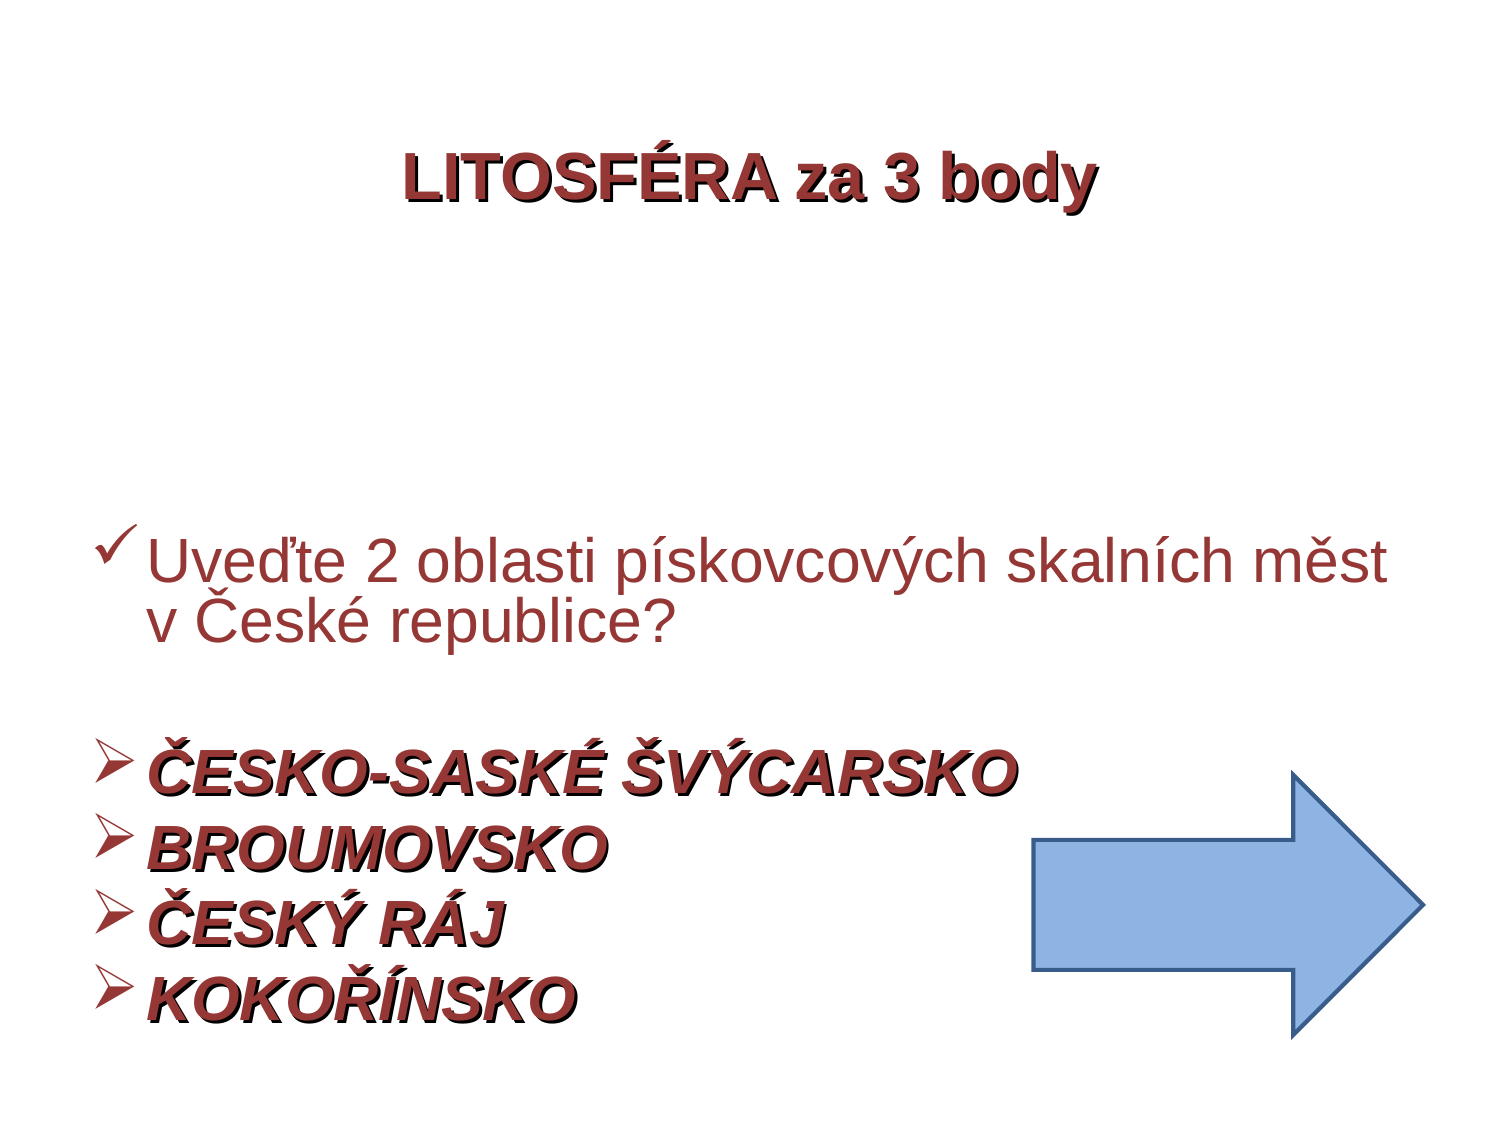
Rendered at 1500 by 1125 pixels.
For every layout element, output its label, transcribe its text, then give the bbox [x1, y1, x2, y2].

list Uveďte 2 oblasti pískovcových skalních měst v České republice? ČESKO-SASKÉ ŠVÝCARSKO BROUMOVSKO ČESKÝ RÁJ KOKOŘÍNSKO [75, 527, 1426, 1079]
text_box [1033, 774, 1424, 1035]
title LITOSFÉRA za 3 body [75, 113, 1426, 233]
